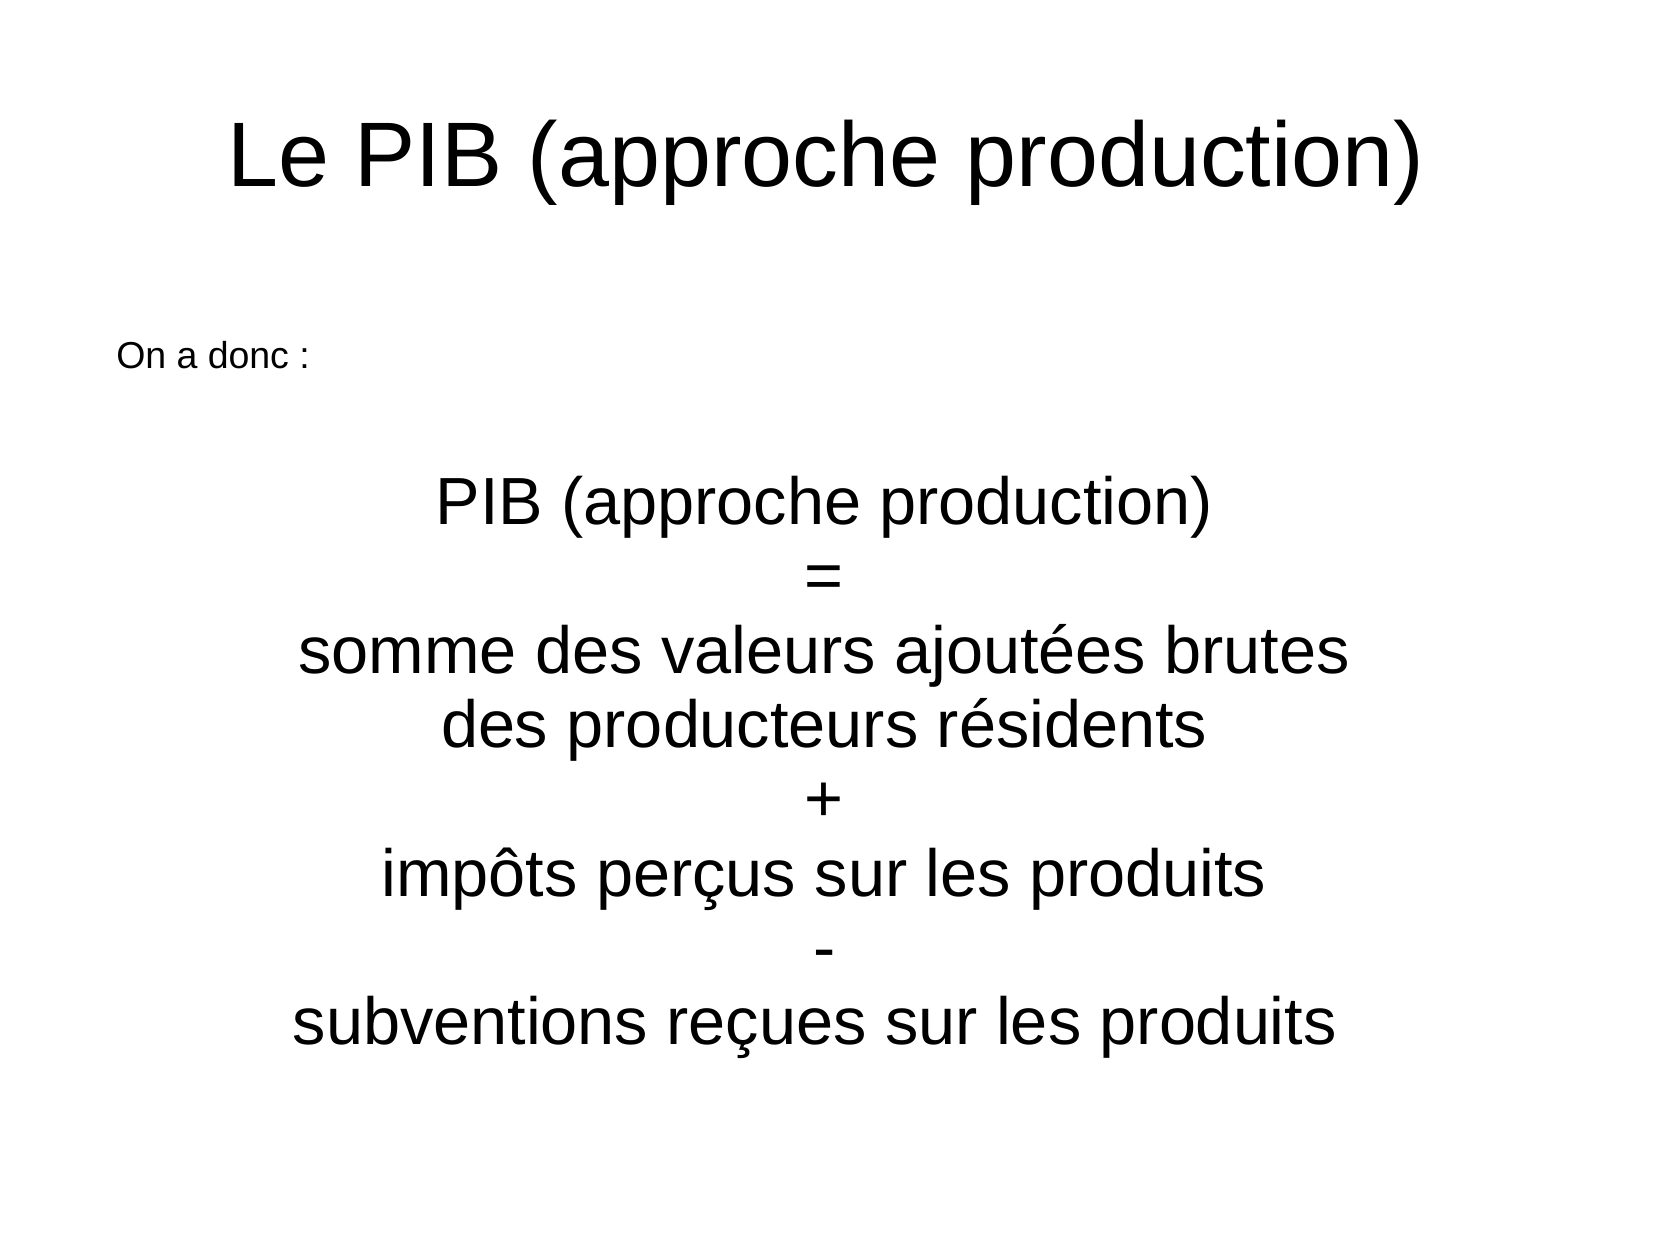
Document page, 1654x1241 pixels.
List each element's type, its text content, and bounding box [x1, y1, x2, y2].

title Le PIB (approche production) [82, 49, 1571, 257]
text_box On a donc : [101, 324, 325, 382]
text_box PIB (approche production) = somme des valeurs ajoutées brutes des producteurs résidents + impôts perçus sur les produits - subventions reçues sur les produits [42, 453, 1607, 1065]
